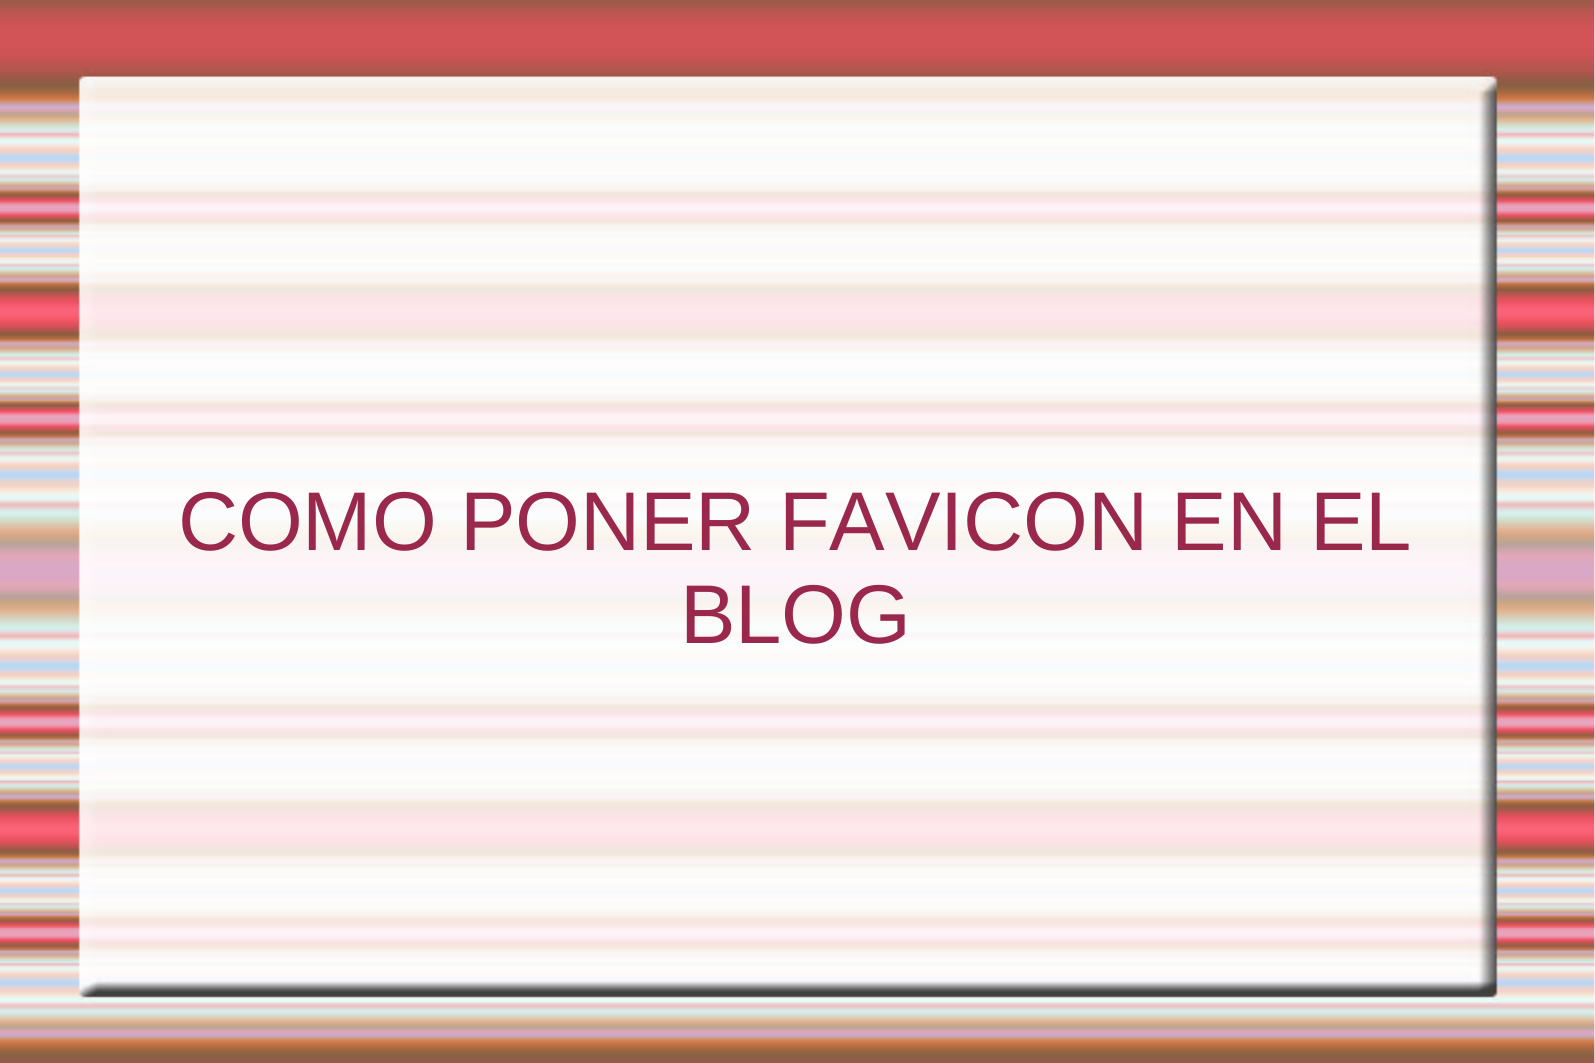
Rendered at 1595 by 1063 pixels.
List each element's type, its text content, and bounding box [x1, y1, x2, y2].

title COMO PONER FAVICON EN EL BLOG [114, 475, 1477, 662]
picture [0, 0, 1595, 1063]
